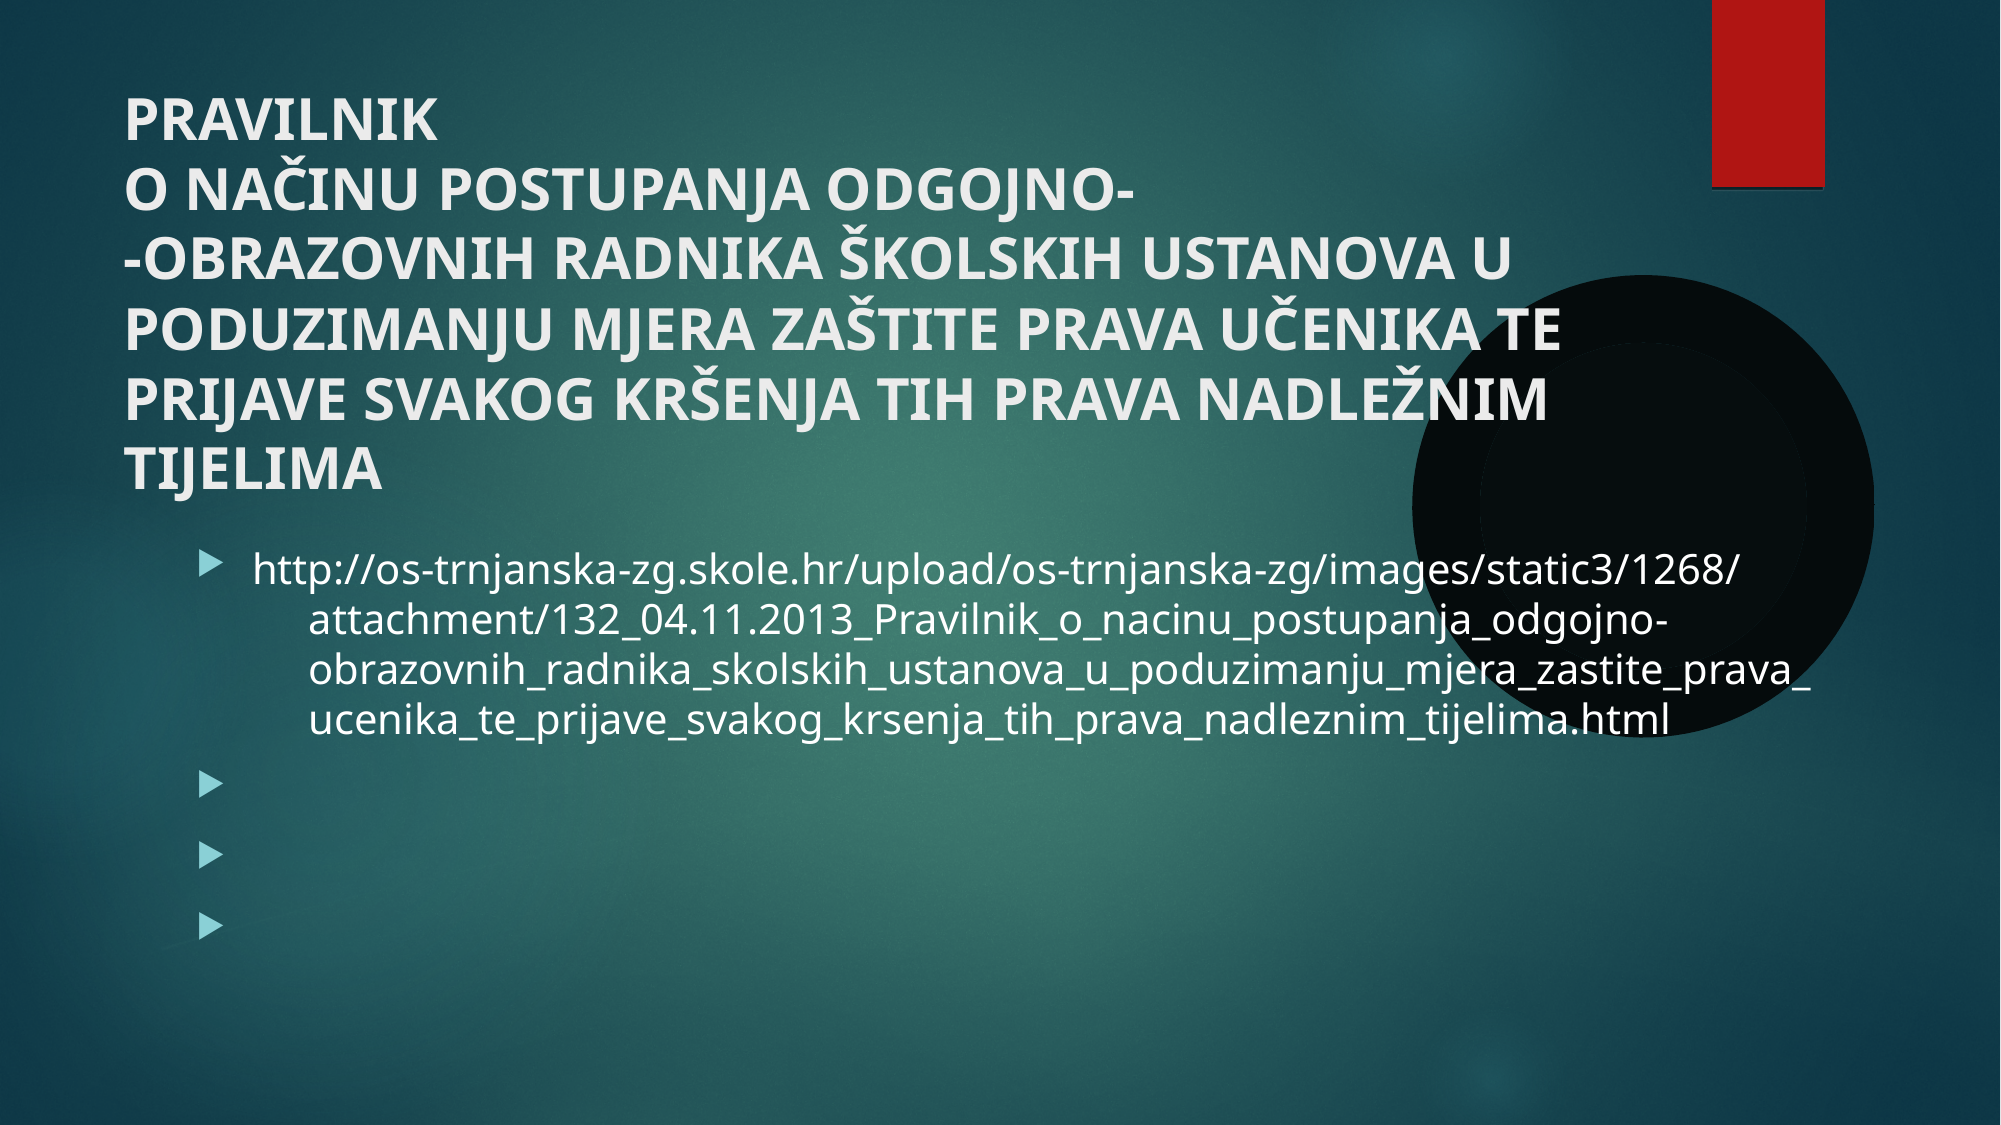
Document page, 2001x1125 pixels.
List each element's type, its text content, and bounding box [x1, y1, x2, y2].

list http://os-trnjanska-zg.skole.hr/upload/os-trnjanska-zg/images/static3/1268/attachment/132_04.11.2013_Pravilnik_o_nacinu_postupanja_odgojno-obrazovnih_radnika_skolskih_ustanova_u_poduzimanju_mjera_zastite_prava_ucenika_te_prijave_svakog_krsenja_tih_prava_nadleznim_tijelima.html [181, 535, 1851, 1025]
title PRAVILNIK O NAČINU POSTUPANJA ODGOJNO- -OBRAZOVNIH RADNIKA ŠKOLSKIH USTANOVA U PODUZIMANJU MJERA ZAŠTITE PRAVA UČENIKA TE PRIJAVE SVAKOG KRŠENJA TIH PRAVA NADLEŽNIM TIJELIMA [108, 74, 1649, 503]
